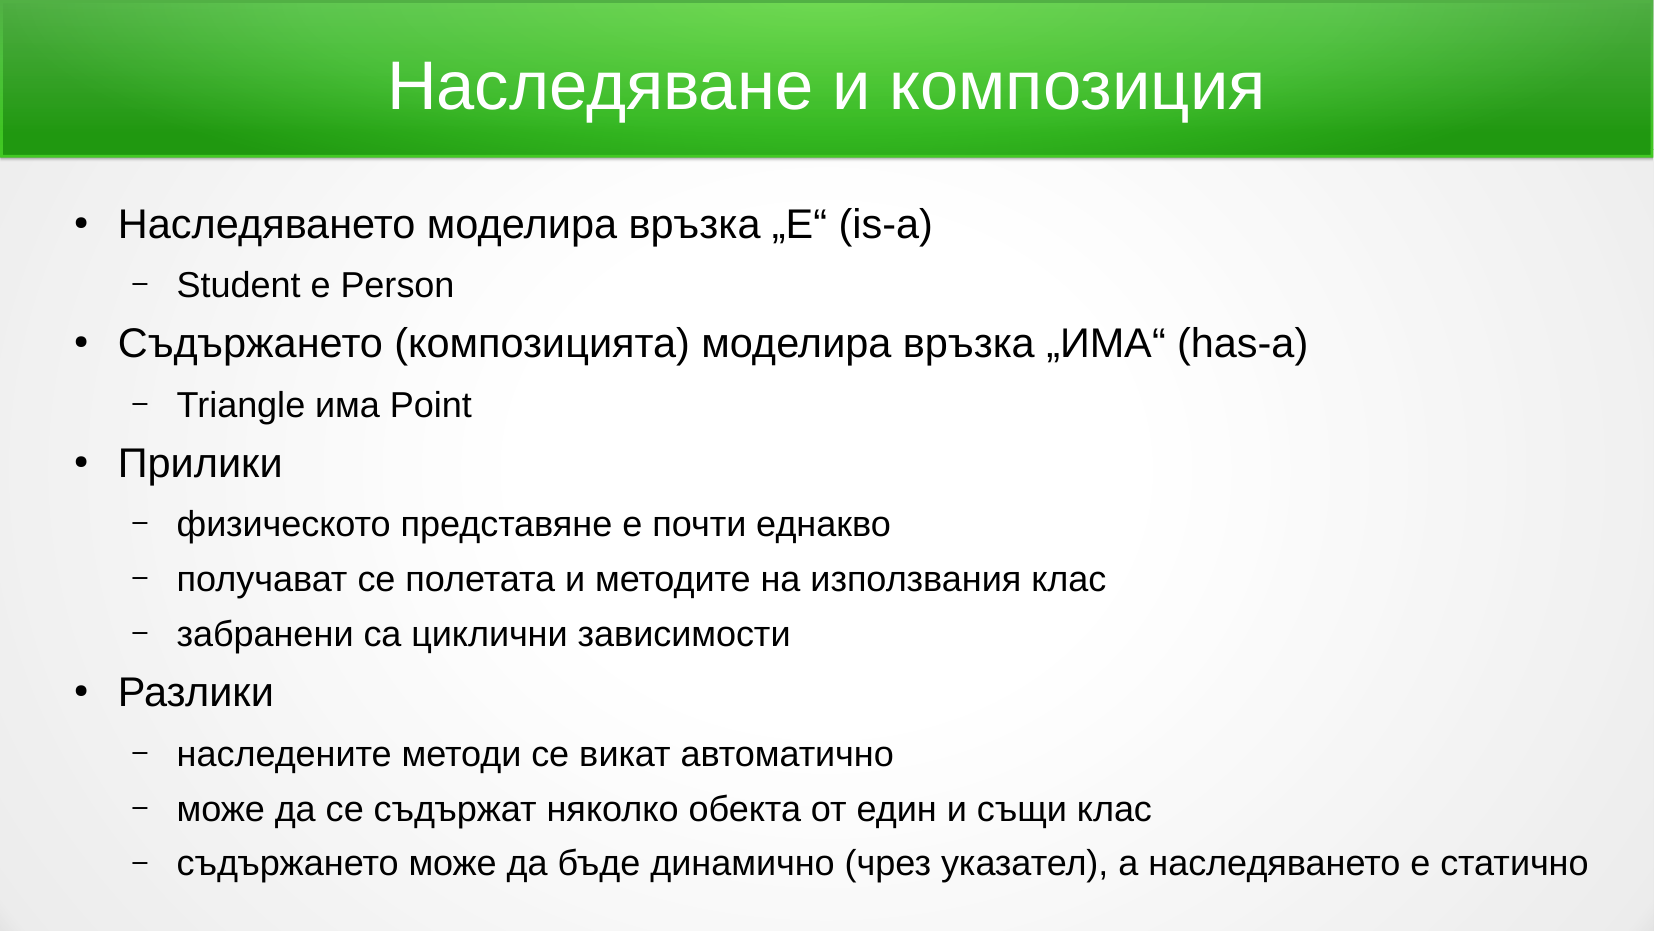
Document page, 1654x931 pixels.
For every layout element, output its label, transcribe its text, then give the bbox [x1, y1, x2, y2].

list Наследяването моделира връзка „Е“ (is-a) Student е Person Съдържането (композицията) моделира връзка „ИМА“ (has-a) Triangle има Point Прилики физическото представяне е почти еднакво получават се полетата и методите на използвания клас забранени са циклични зависимости Разлики наследените методи се викат автоматично може да се съдържат няколко обекта от един и същи клас съдържането може да бъде динамично (чрез указател), а наследяването е статично [59, 200, 1607, 898]
title Наследяване и композиция [82, 37, 1571, 135]
